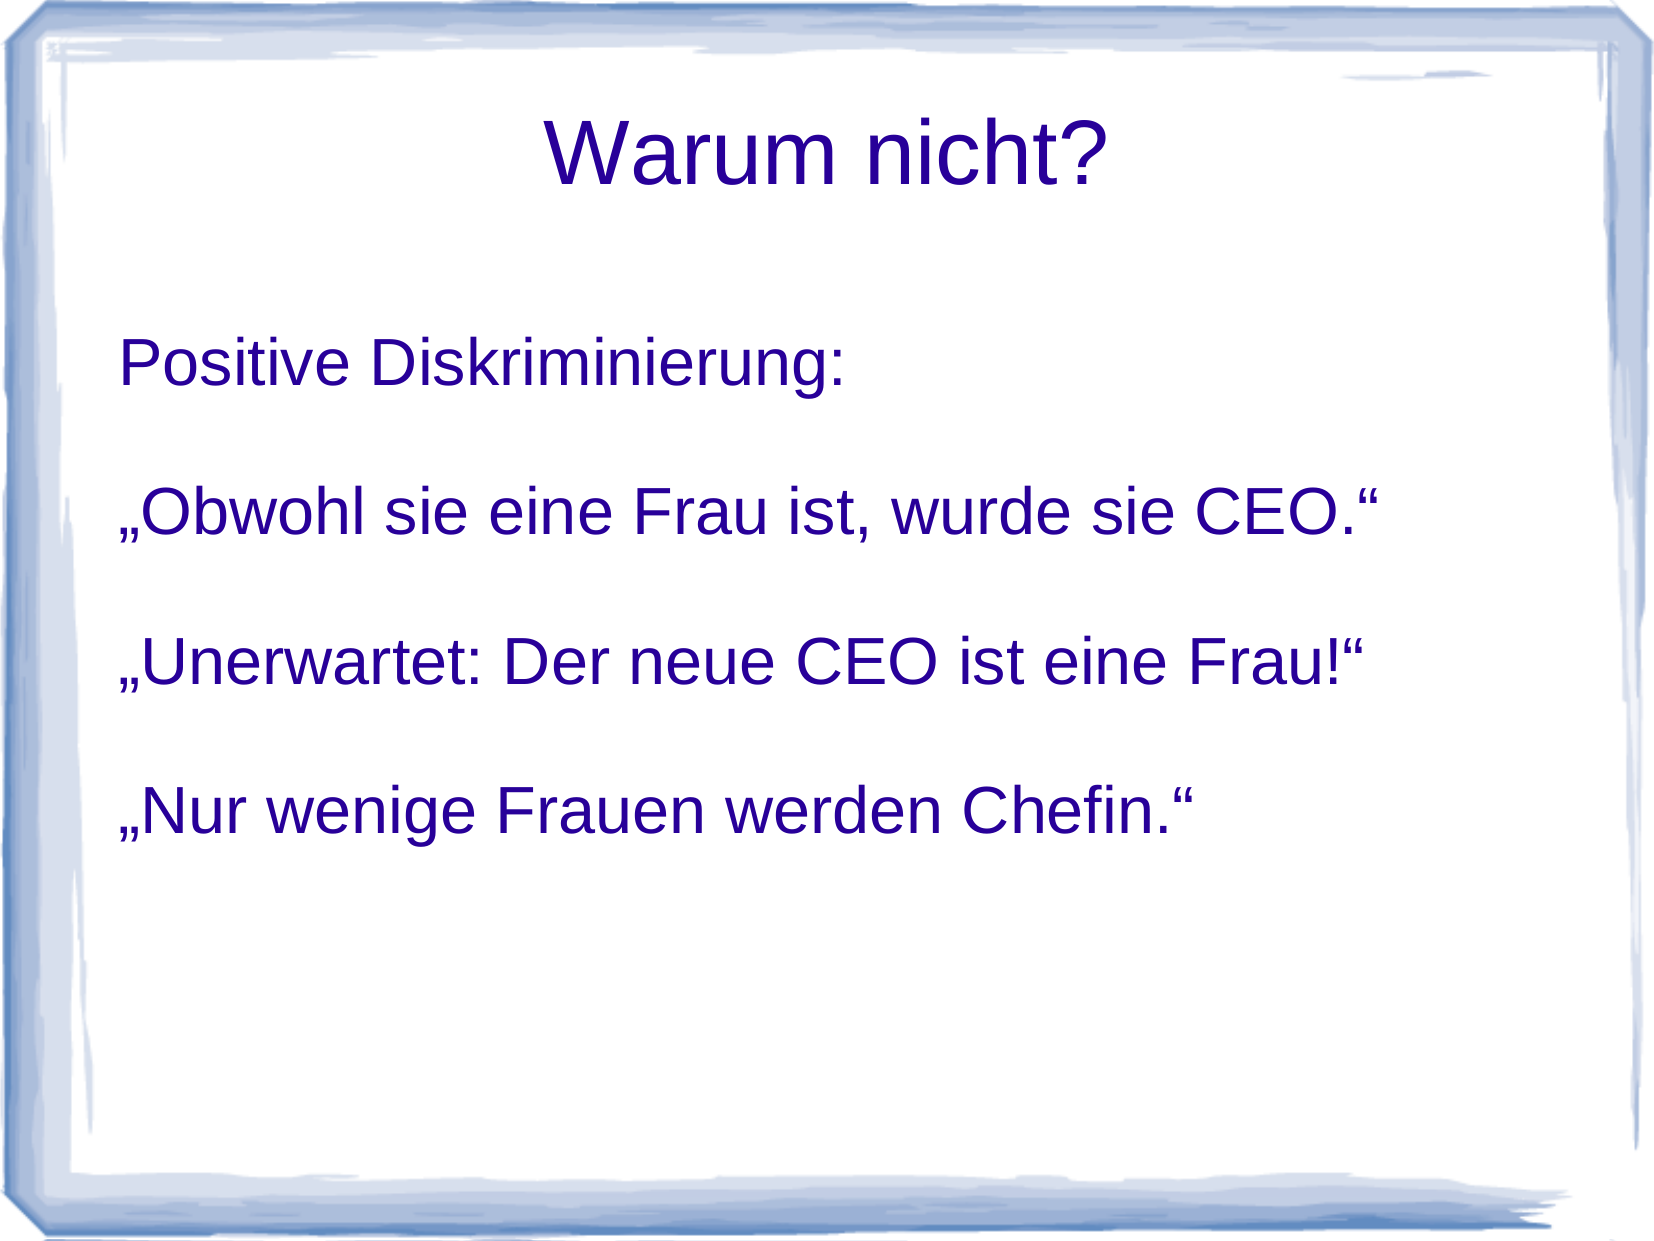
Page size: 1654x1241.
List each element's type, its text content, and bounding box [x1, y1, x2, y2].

title Warum nicht? [82, 49, 1571, 257]
picture [0, 0, 1654, 1241]
subtitle Positive Diskriminierung: „Obwohl sie eine Frau ist, wurde sie CEO.“ „Unerwartet: Der neue CEO ist eine Frau!“ „Nur wenige Frauen werden Chefin.“ [118, 324, 1571, 1073]
